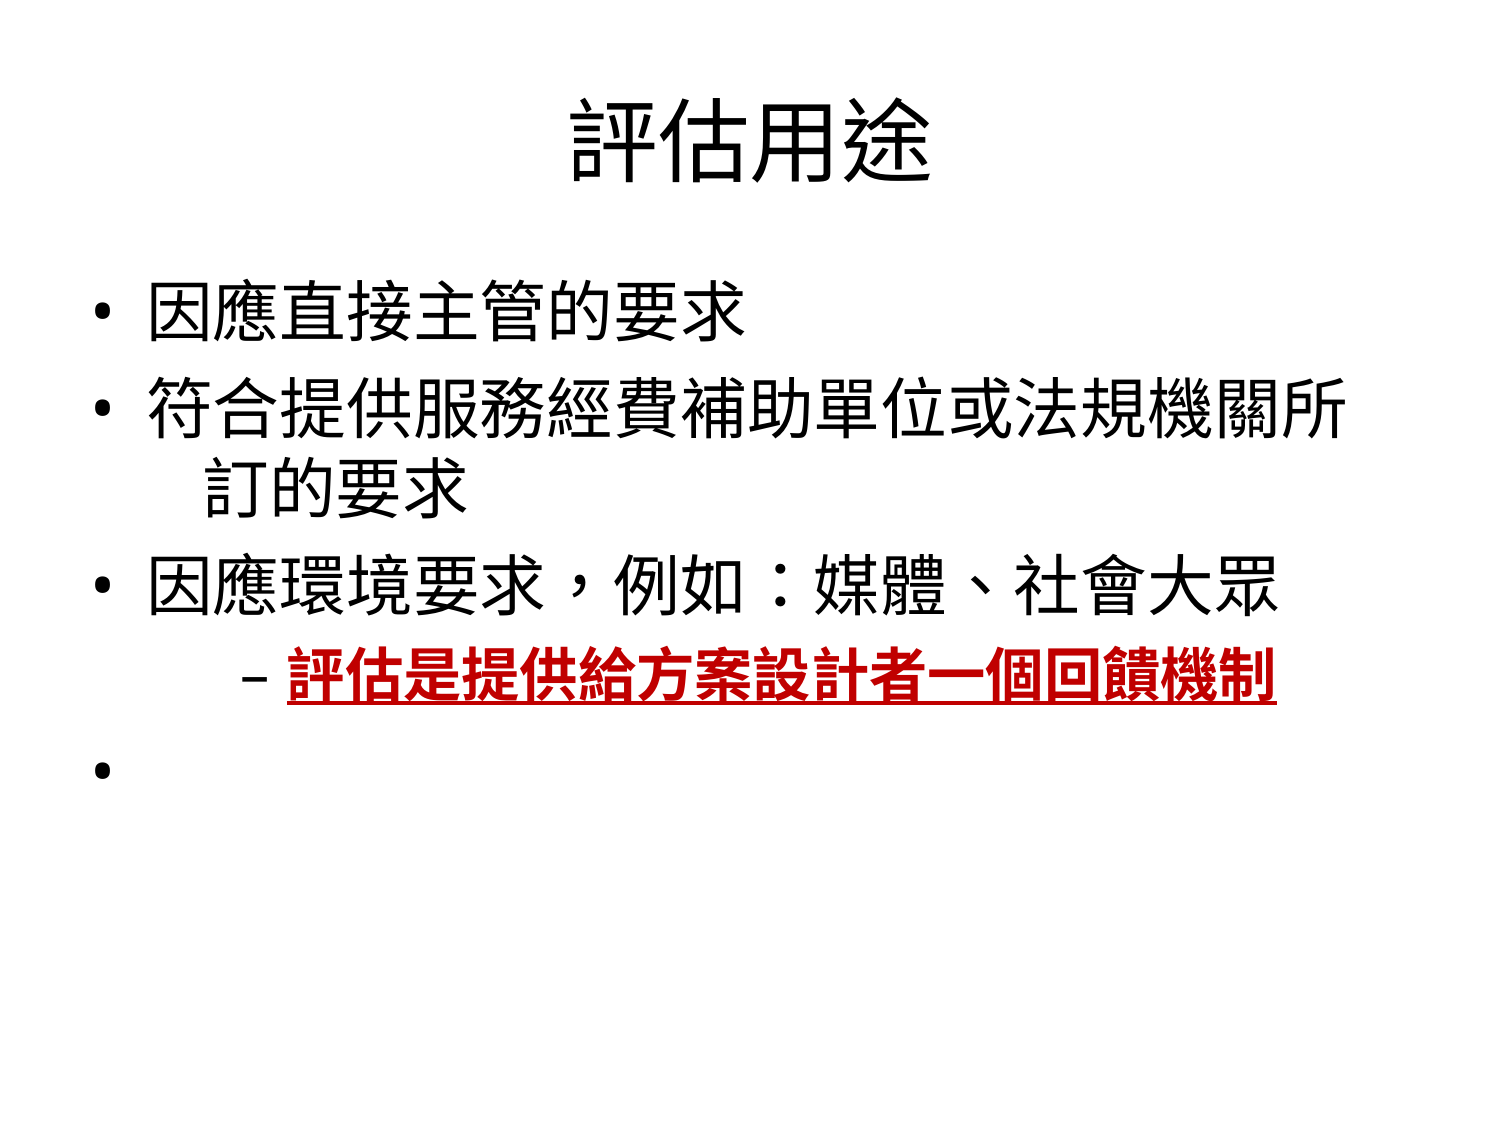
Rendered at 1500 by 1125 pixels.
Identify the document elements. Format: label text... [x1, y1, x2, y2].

list 因應直接主管的要求 符合提供服務經費補助單位或法規機關所訂的要求 因應環境要求，例如：媒體、社會大眾 評估是提供給方案設計者一個回饋機制 [75, 262, 1426, 1005]
title 評估用途 [75, 45, 1426, 233]
